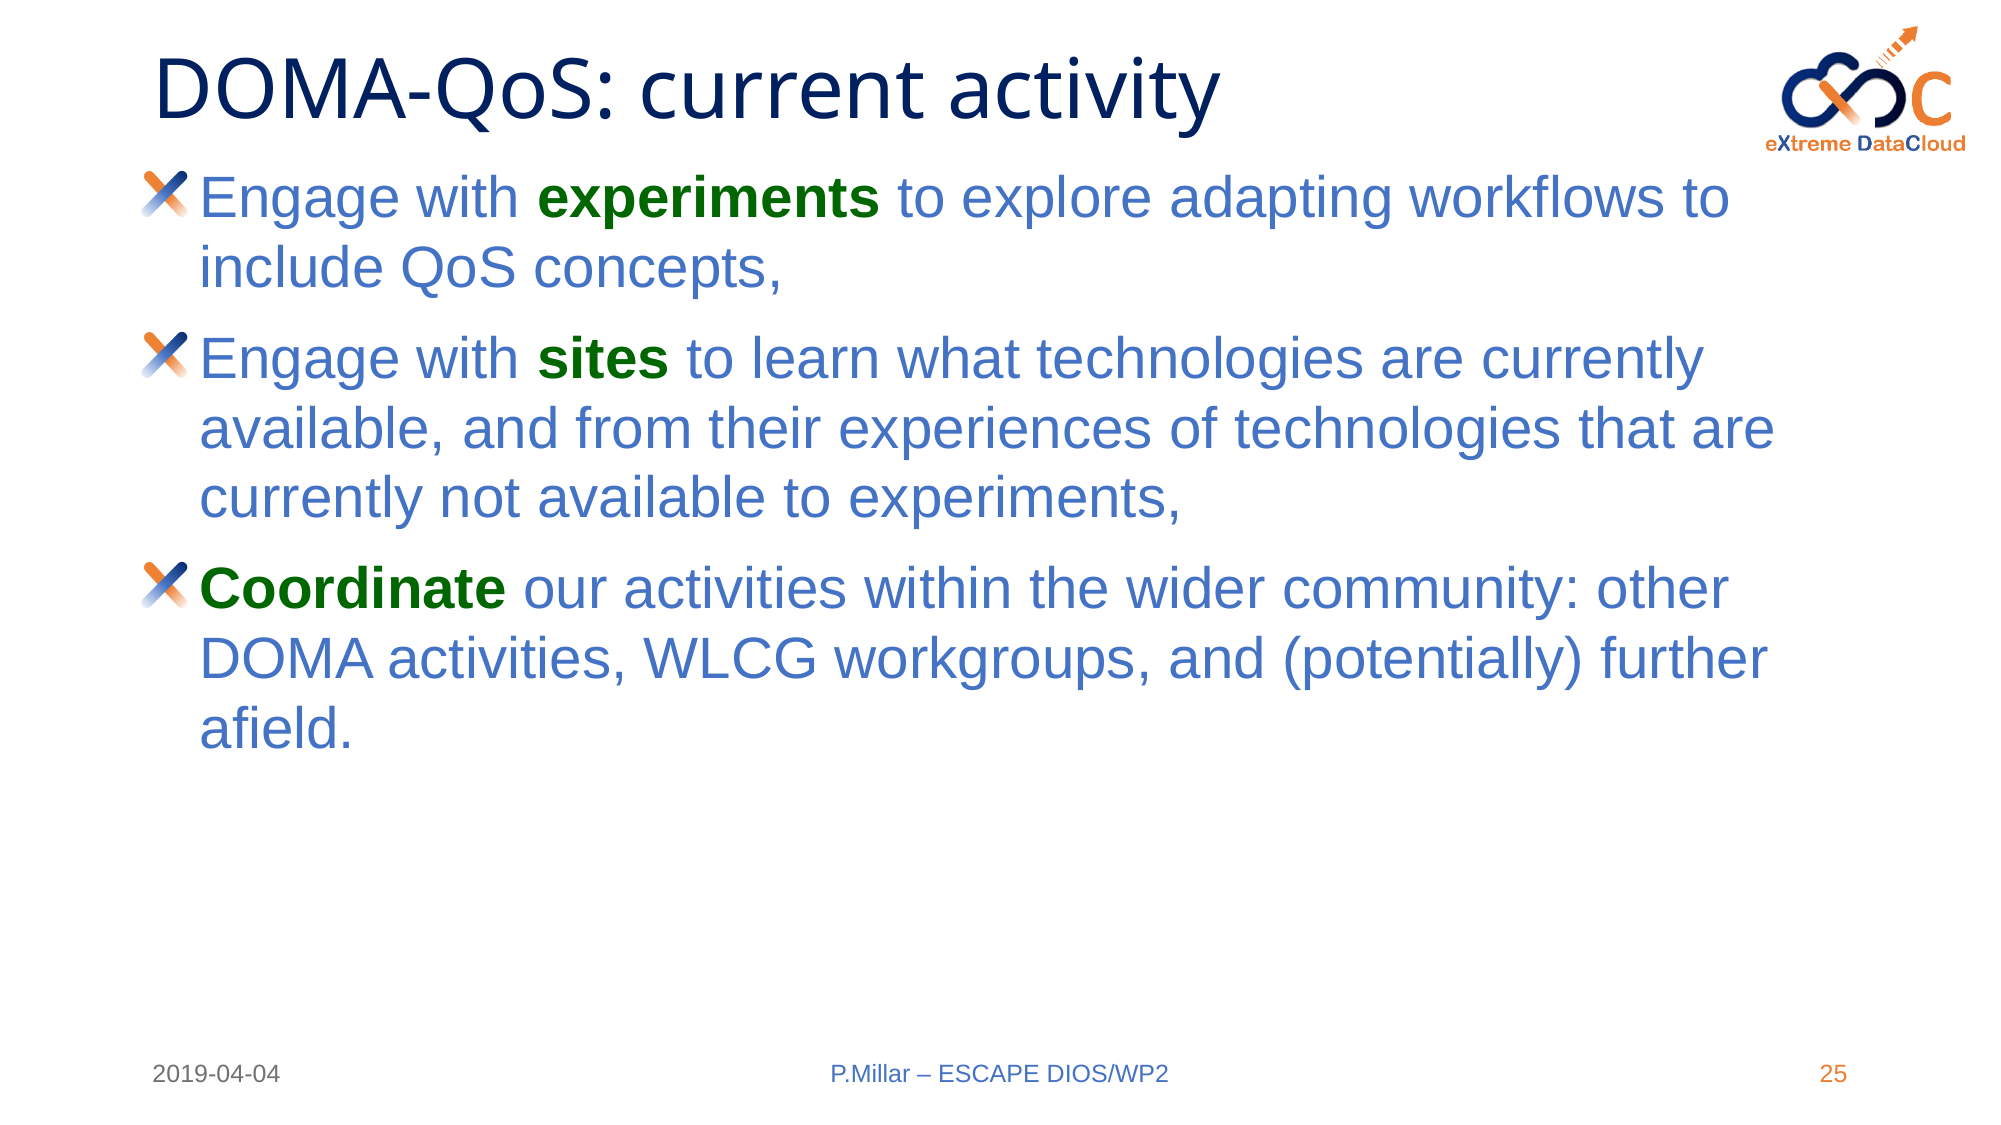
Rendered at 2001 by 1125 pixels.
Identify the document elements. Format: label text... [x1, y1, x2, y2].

picture [1777, 18, 1985, 170]
footer P.Millar – ESCAPE DIOS/WP2 [662, 1042, 1338, 1103]
list Engage with experiments to explore adapting workflows to include QoS concepts, Engage with sites to learn what technologies are currently available, and from their experiences of technologies that are currently not available to experiments, Coordinate our activities within the wider community: other DOMA activities, WLCG workgroups, and (potentially) further afield. [126, 151, 1905, 1017]
slide_number 2019-04-04 [137, 1042, 588, 1103]
title DOMA-QoS: current activity [137, 18, 1777, 151]
slide_number <number> [1412, 1042, 1863, 1103]
